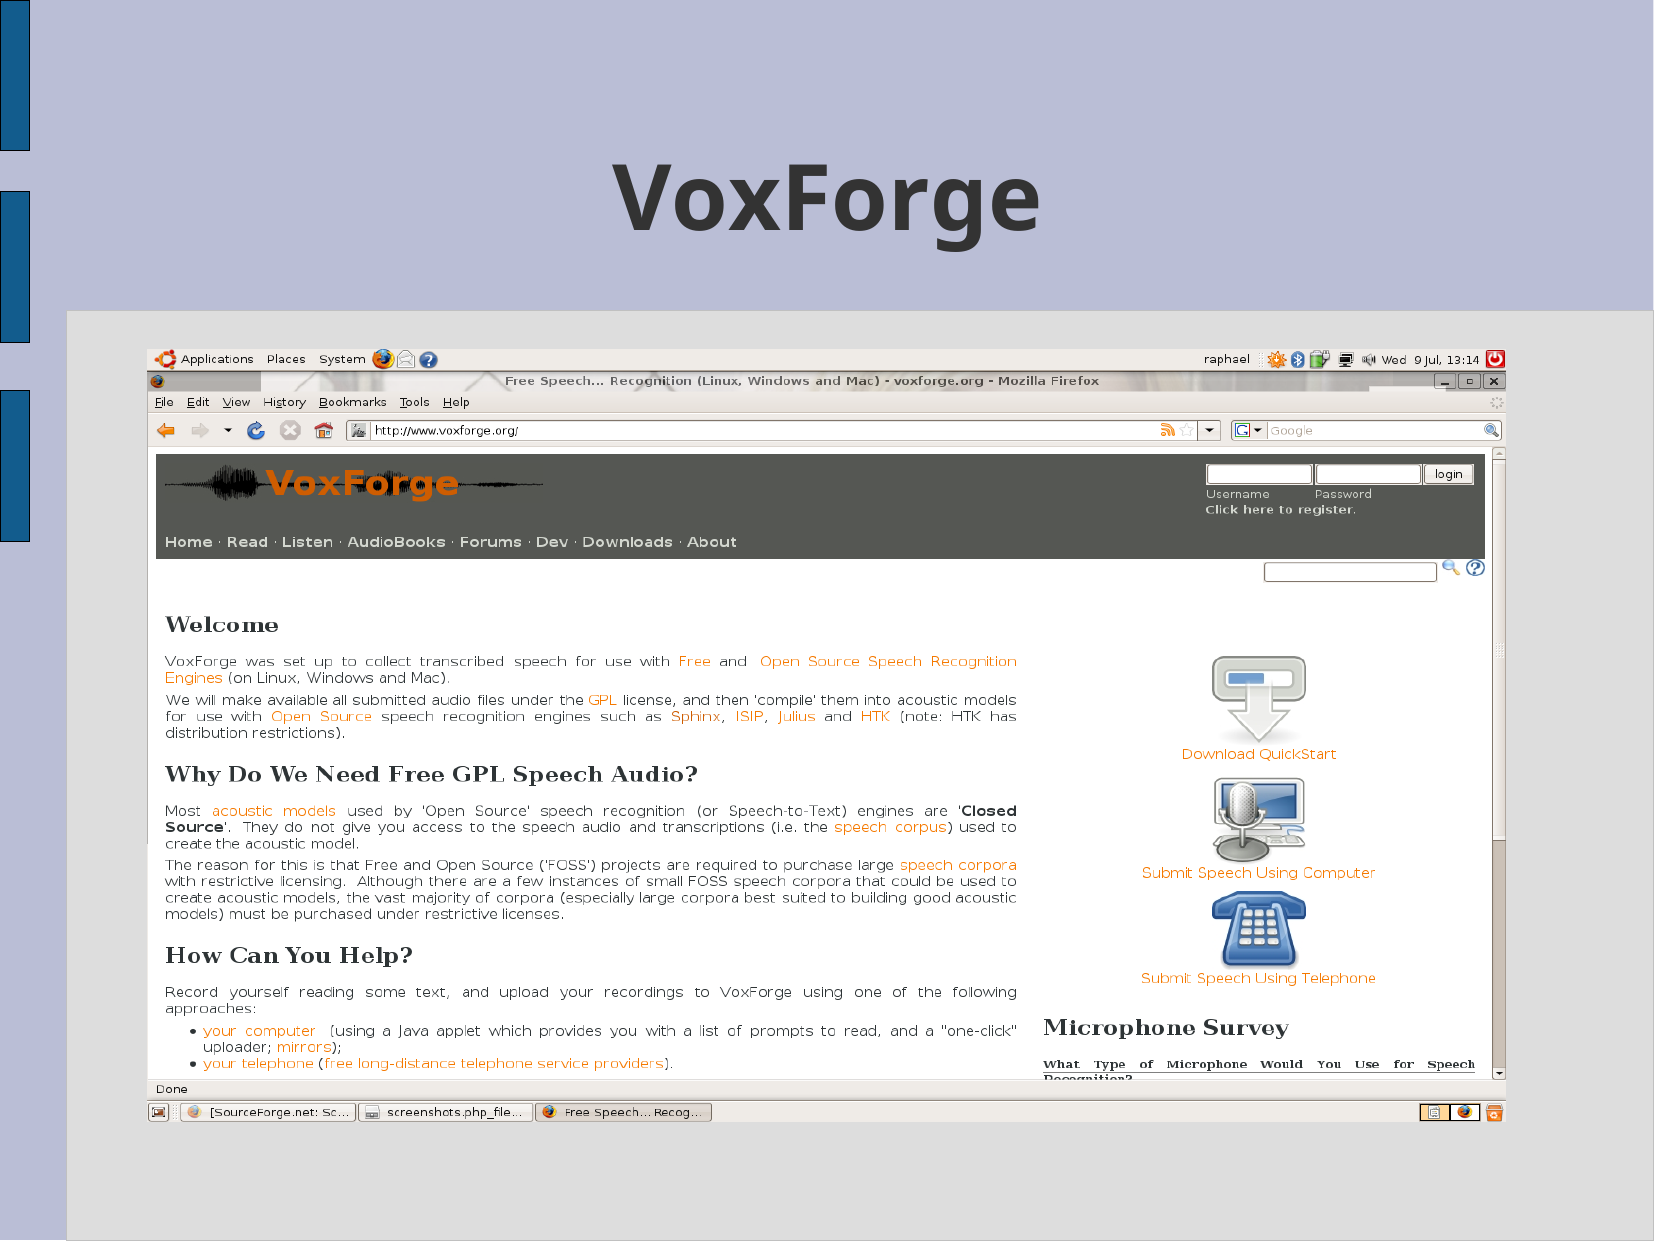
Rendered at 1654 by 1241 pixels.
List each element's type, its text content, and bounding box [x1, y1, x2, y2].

title VoxForge [121, 91, 1534, 299]
picture [147, 349, 1506, 1123]
